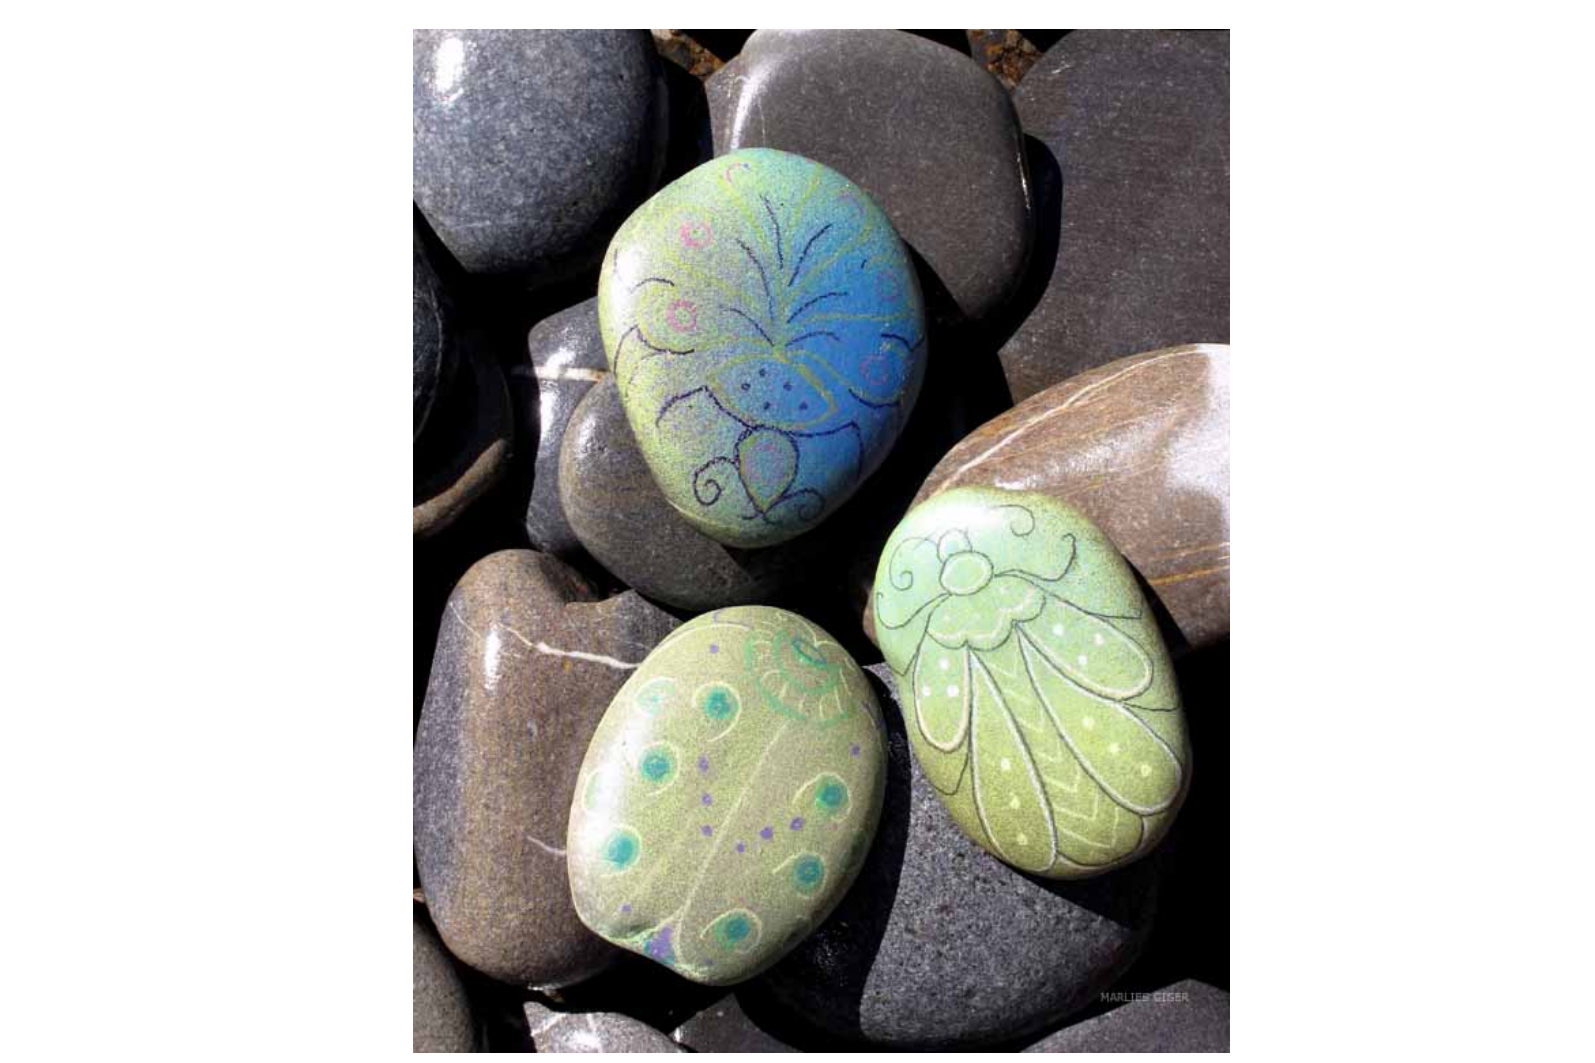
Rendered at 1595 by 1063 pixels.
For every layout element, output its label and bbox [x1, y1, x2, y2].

picture [413, 29, 1230, 1054]
